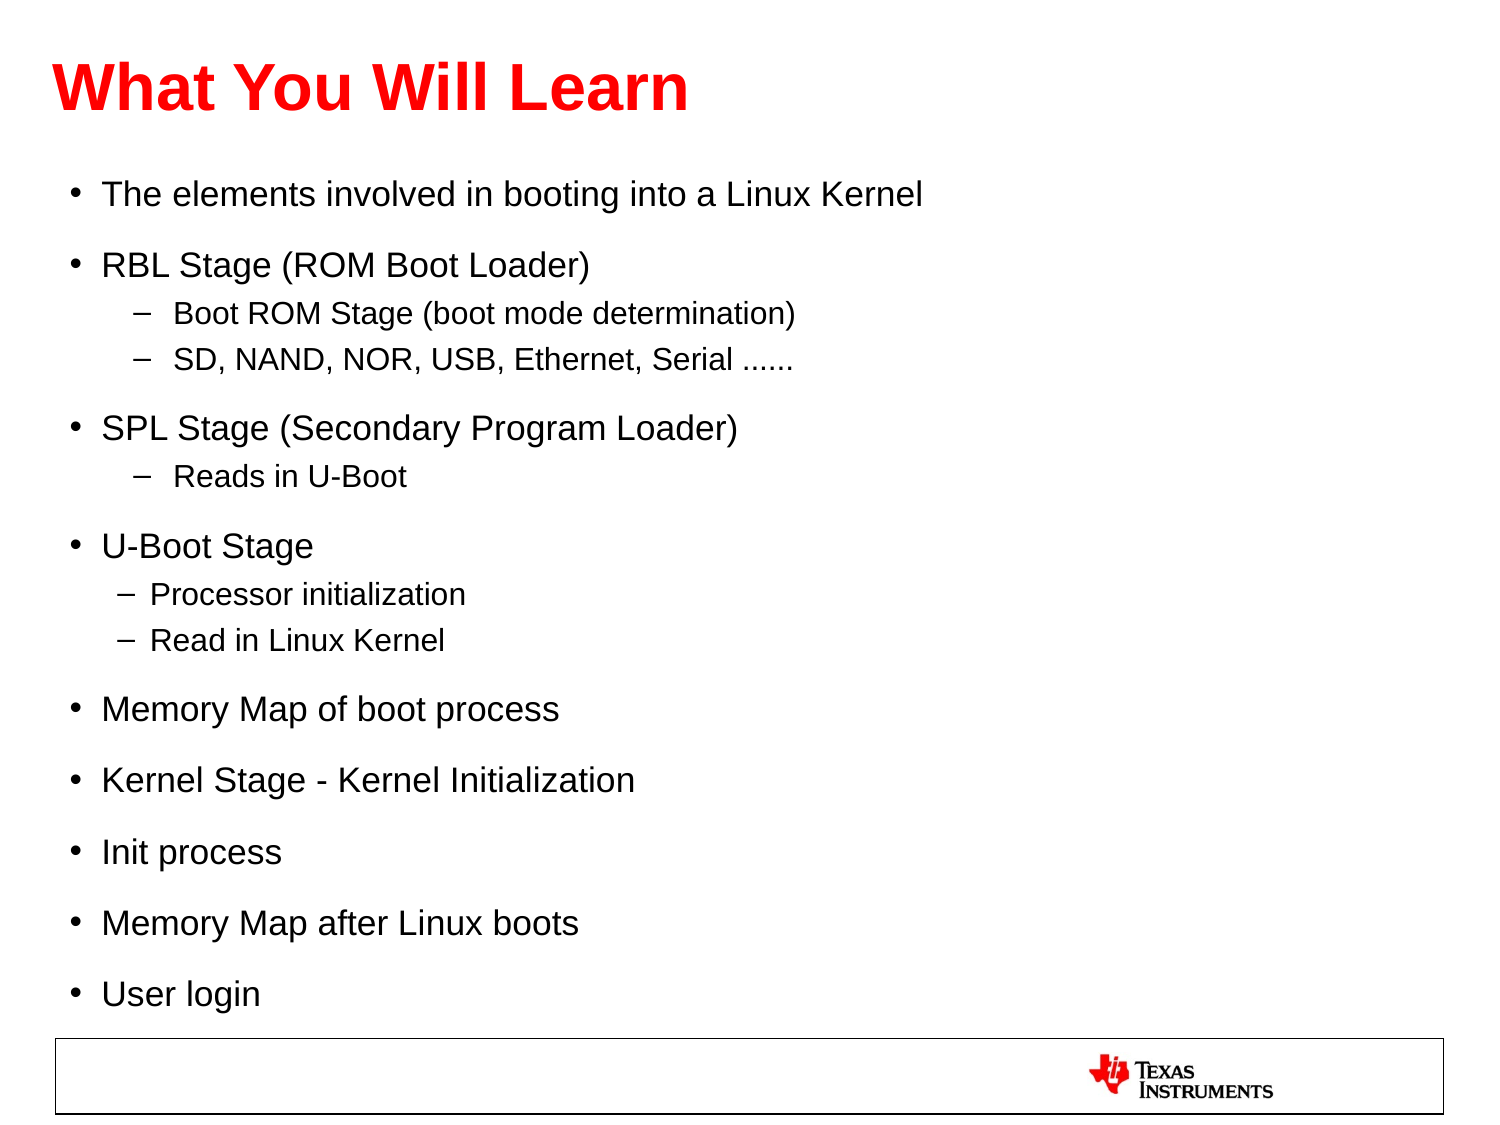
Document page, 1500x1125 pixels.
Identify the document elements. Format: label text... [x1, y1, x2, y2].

title What You Will Learn [37, 23, 1426, 158]
picture [1087, 1052, 1274, 1099]
list The elements involved in booting into a Linux Kernel RBL Stage (ROM Boot Loader) Boot ROM Stage (boot mode determination) SD, NAND, NOR, USB, Ethernet, Serial ...... SPL Stage (Secondary Program Loader) Reads in U-Boot U-Boot Stage Processor initialization Read in Linux Kernel Memory Map of boot process Kernel Stage - Kernel Initialization Init process Memory Map after Linux boots User login [54, 163, 1444, 1030]
